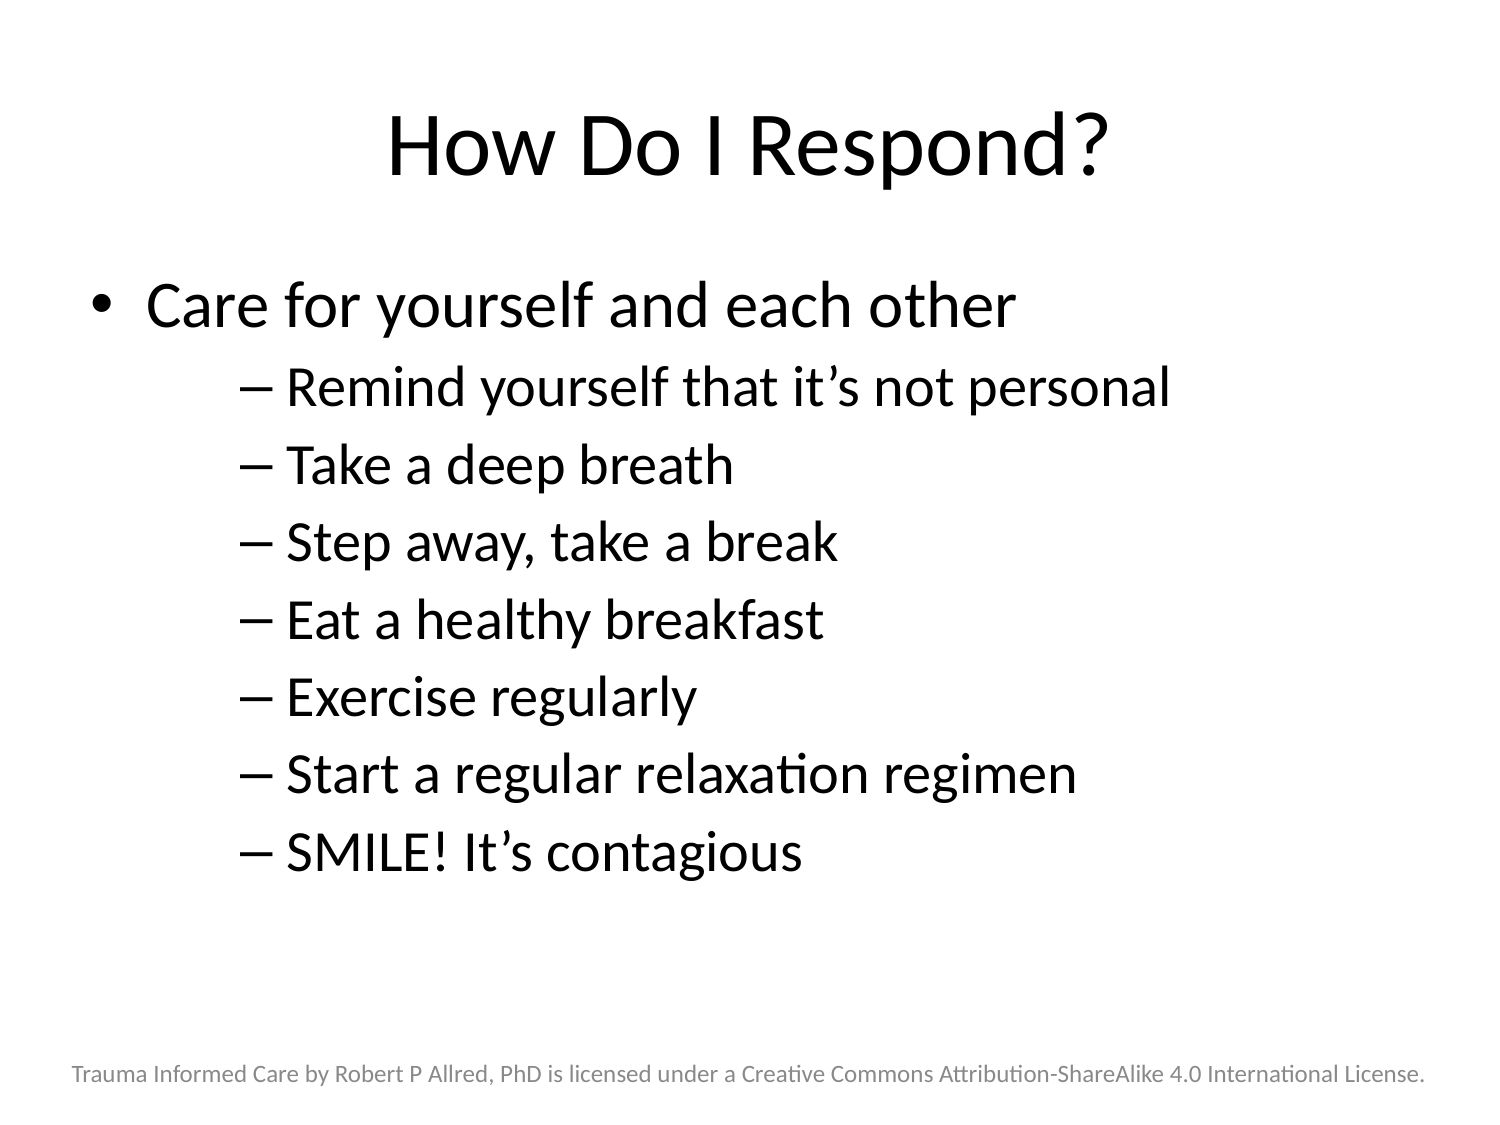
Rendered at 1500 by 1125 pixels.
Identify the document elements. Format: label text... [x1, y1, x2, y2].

title How Do I Respond? [75, 45, 1426, 233]
list Care for yourself and each other Remind yourself that it’s not personal Take a deep breath Step away, take a break Eat a healthy breakfast Exercise regularly Start a regular relaxation regimen SMILE! It’s contagious [75, 262, 1426, 1005]
text_box Trauma Informed Care by Robert P Allred, PhD is licensed under a Creative Commons Attribution-ShareAlike 4.0 International License. [50, 1042, 1451, 1103]
